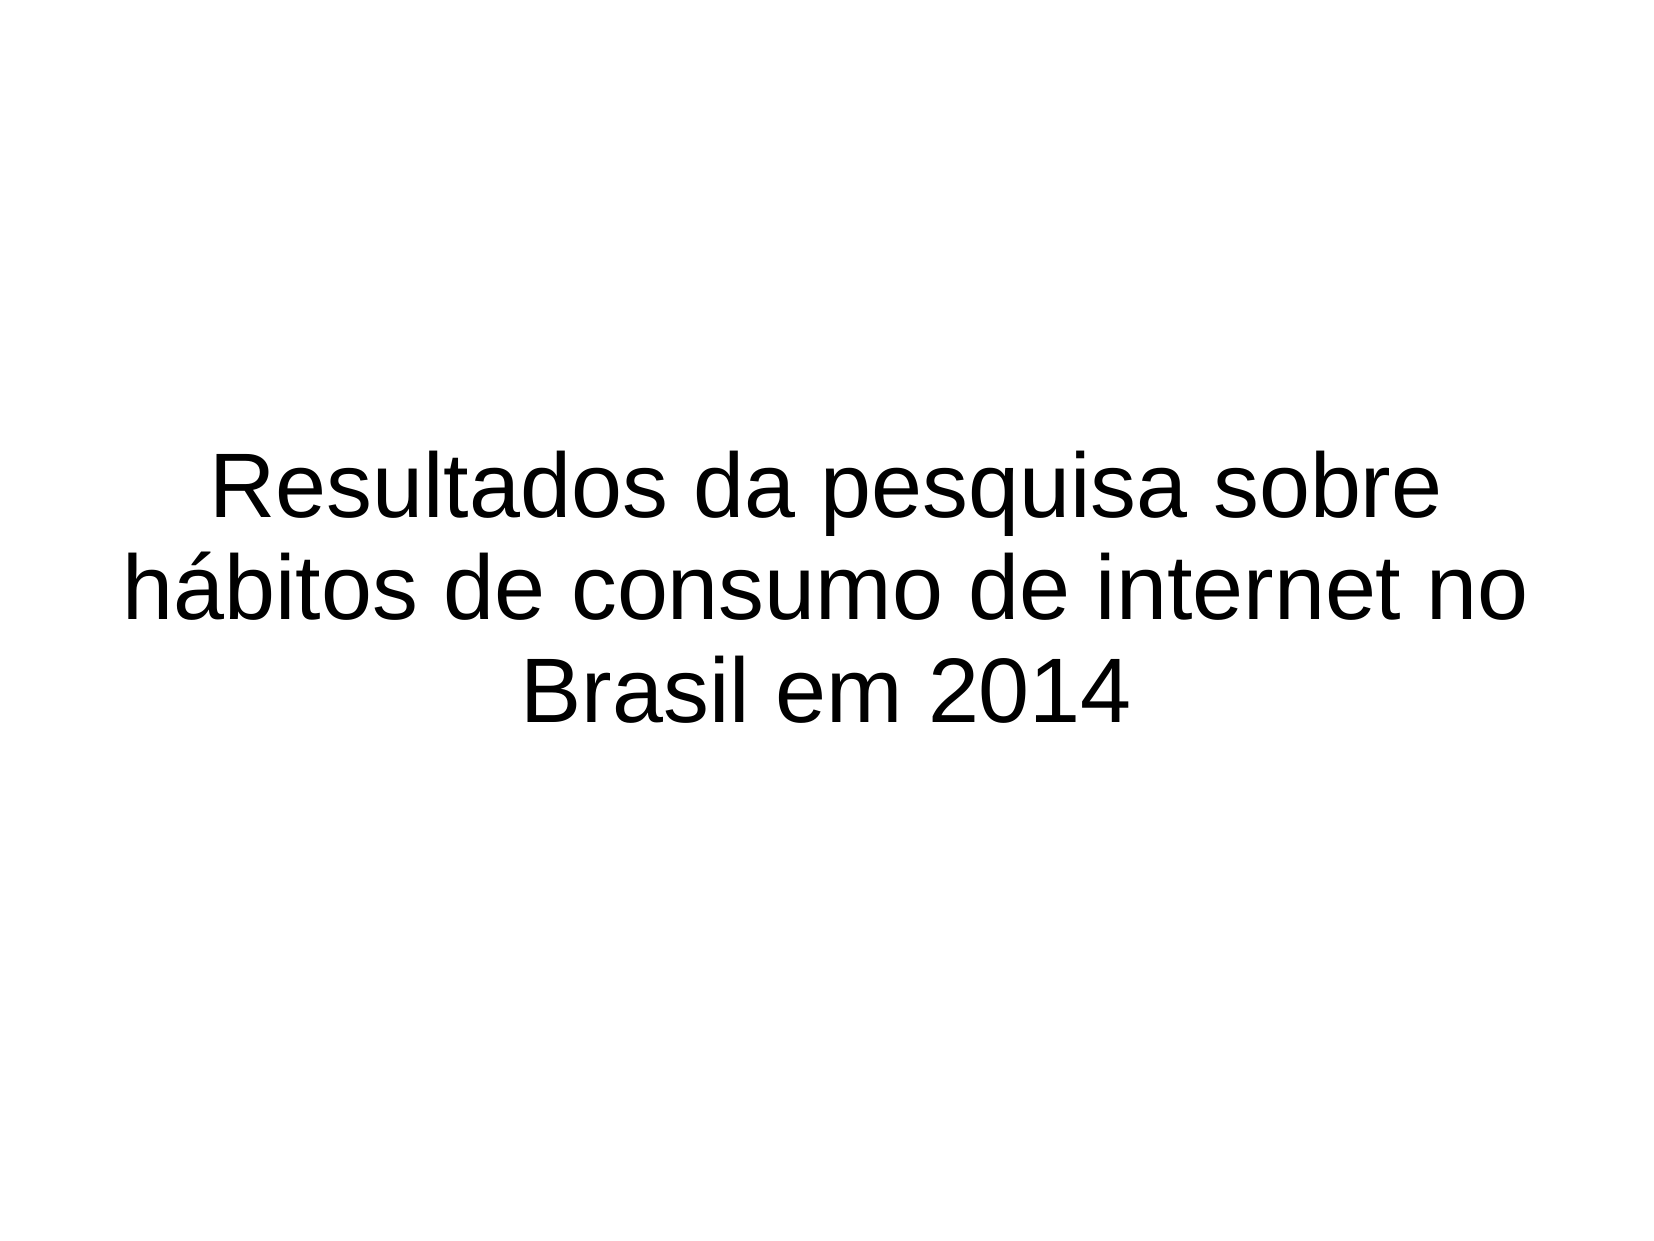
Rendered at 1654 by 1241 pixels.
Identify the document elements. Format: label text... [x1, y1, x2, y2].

title Resultados da pesquisa sobre hábitos de consumo de internet no Brasil em 2014 [82, 433, 1571, 742]
